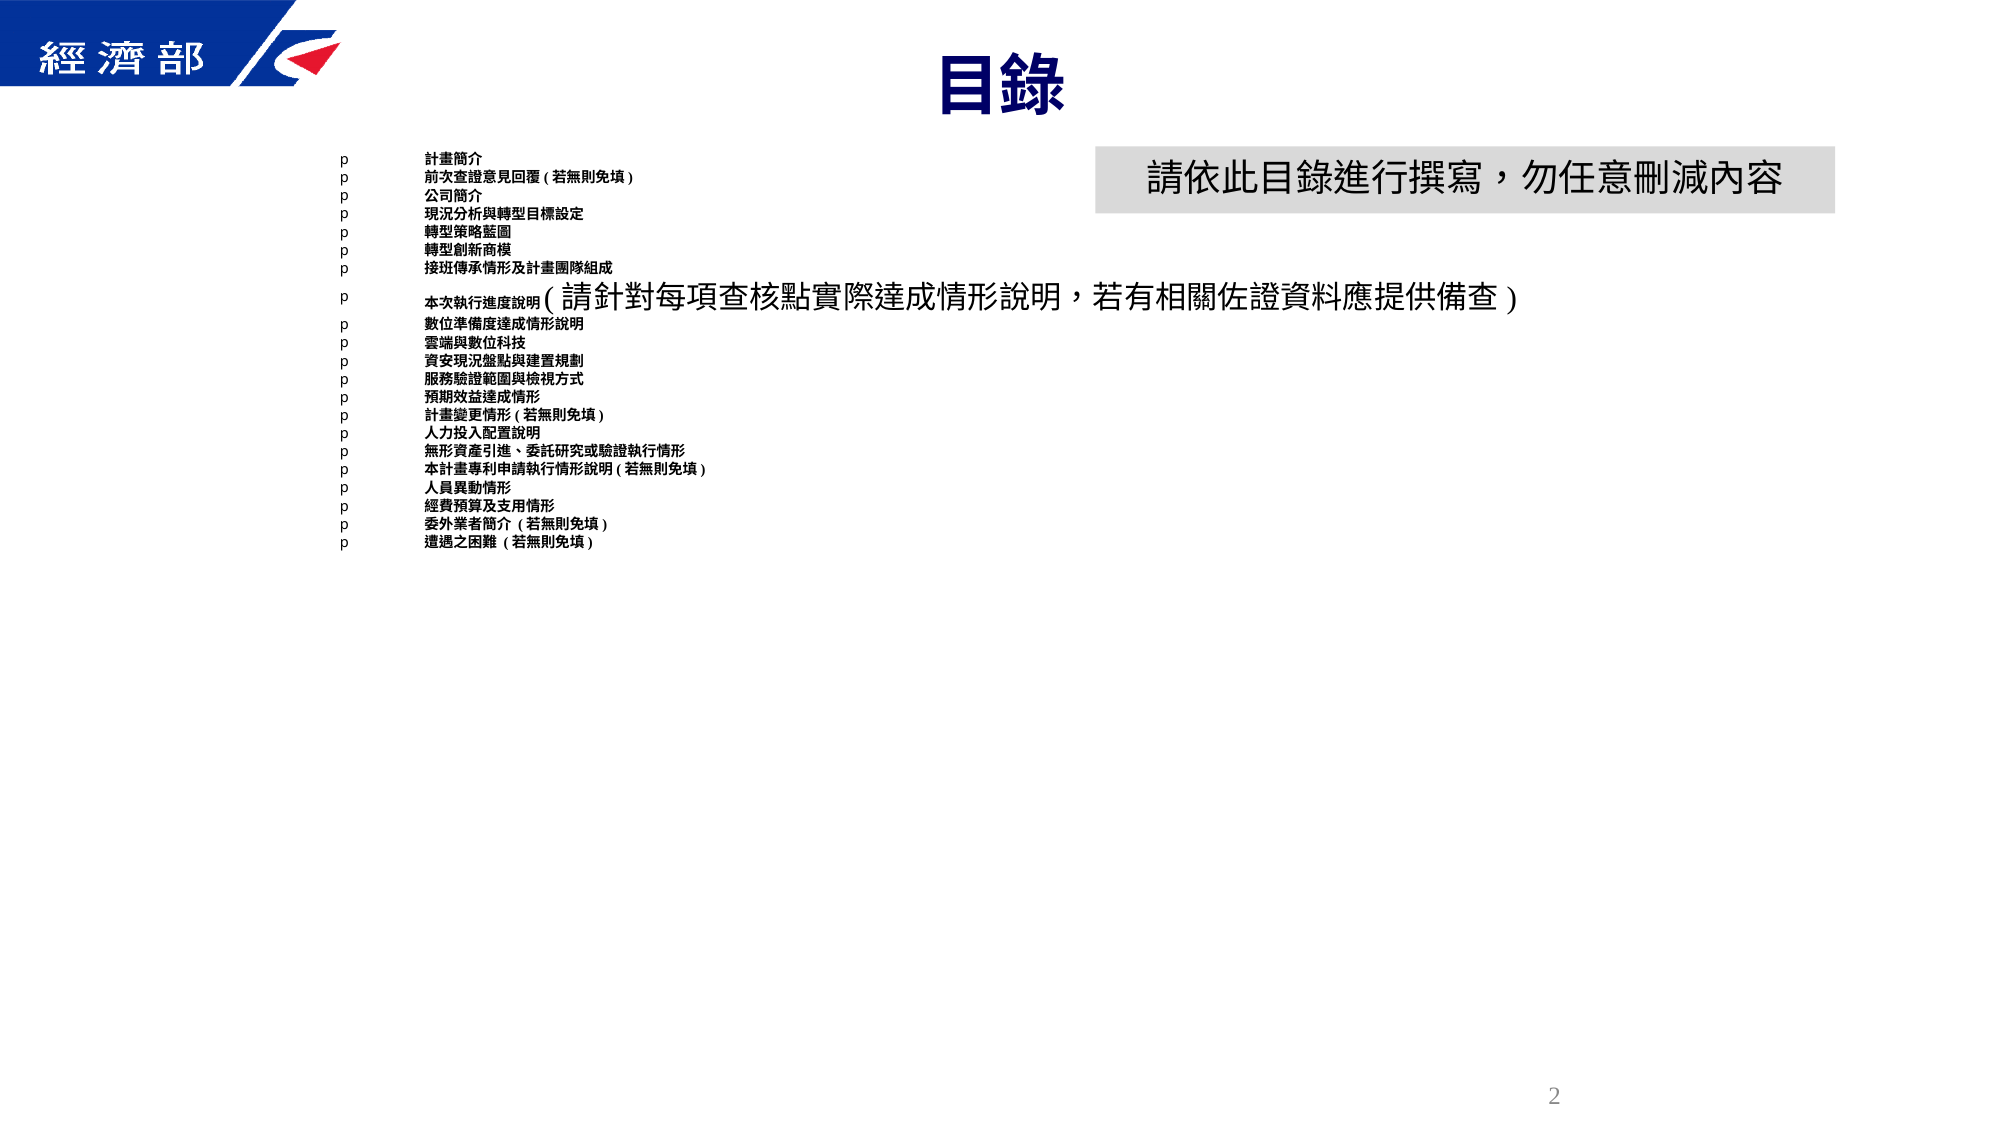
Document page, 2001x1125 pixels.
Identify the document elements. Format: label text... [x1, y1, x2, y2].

text_box 1 [1533, 1065, 2000, 1125]
list 計畫簡介 前次查證意見回覆(若無則免填) 公司簡介 現況分析與轉型目標設定 轉型策略藍圖 轉型創新商模 接班傳承情形及計畫團隊組成 本次執行進度說明(請針對每項查核點實際達成情形說明，若有相關佐證資料應提供備查) 數位準備度達成情形說明 雲端與數位科技 資安現況盤點與建置規劃 服務驗證範圍與檢視方式 預期效益達成情形 計畫變更情形(若無則免填) 人力投入配置說明 無形資產引進、委託研究或驗證執行情形 本計畫專利申請執行情形說明(若無則免填) 人員異動情形 經費預算及支用情形 委外業者簡介 (若無則免填) 遭遇之困難 (若無則免填) [324, 146, 1697, 1119]
title 目錄 [99, 23, 1900, 143]
text_box 請依此目錄進行撰寫，勿任意刪減內容 [1095, 146, 1836, 214]
